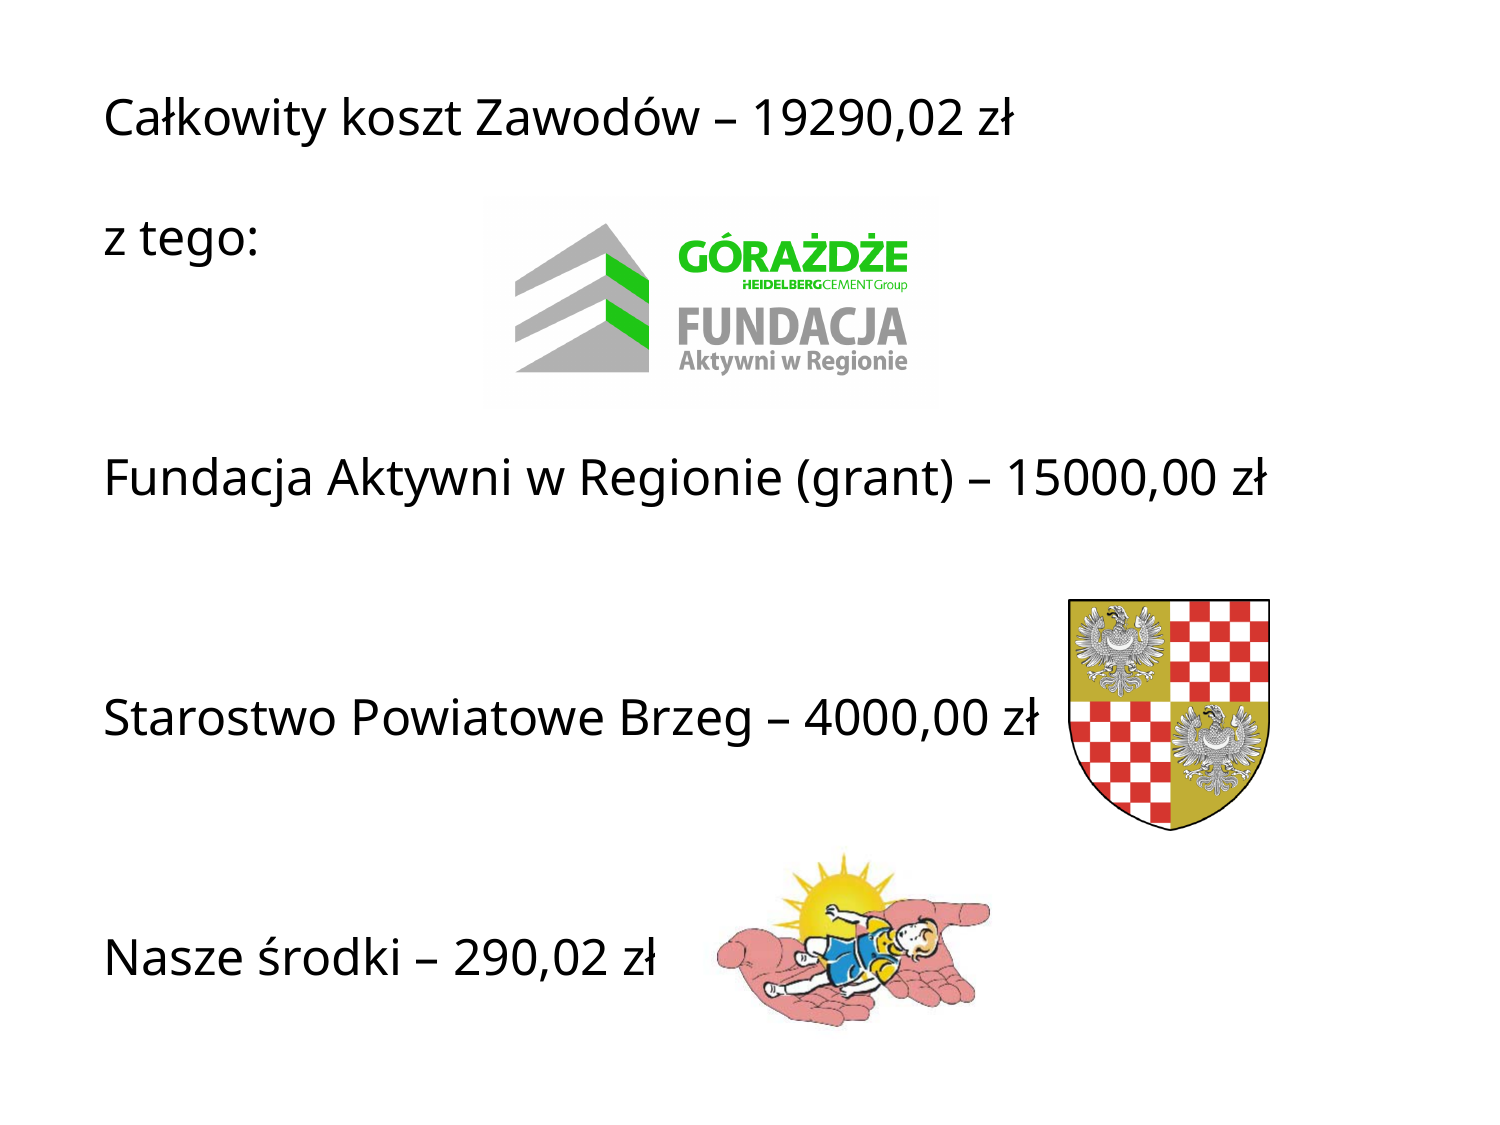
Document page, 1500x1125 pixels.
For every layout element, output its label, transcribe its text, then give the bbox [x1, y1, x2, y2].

picture [1068, 599, 1270, 831]
picture [655, 798, 1053, 1101]
picture [483, 196, 939, 409]
text_box Całkowity koszt Zawodów – 19290,02 zł z tego: Fundacja Aktywni w Regionie (grant) – 15000,00 zł Starostwo Powiatowe Brzeg – 4000,00 zł Nasze środki – 290,02 zł [88, 78, 1376, 993]
